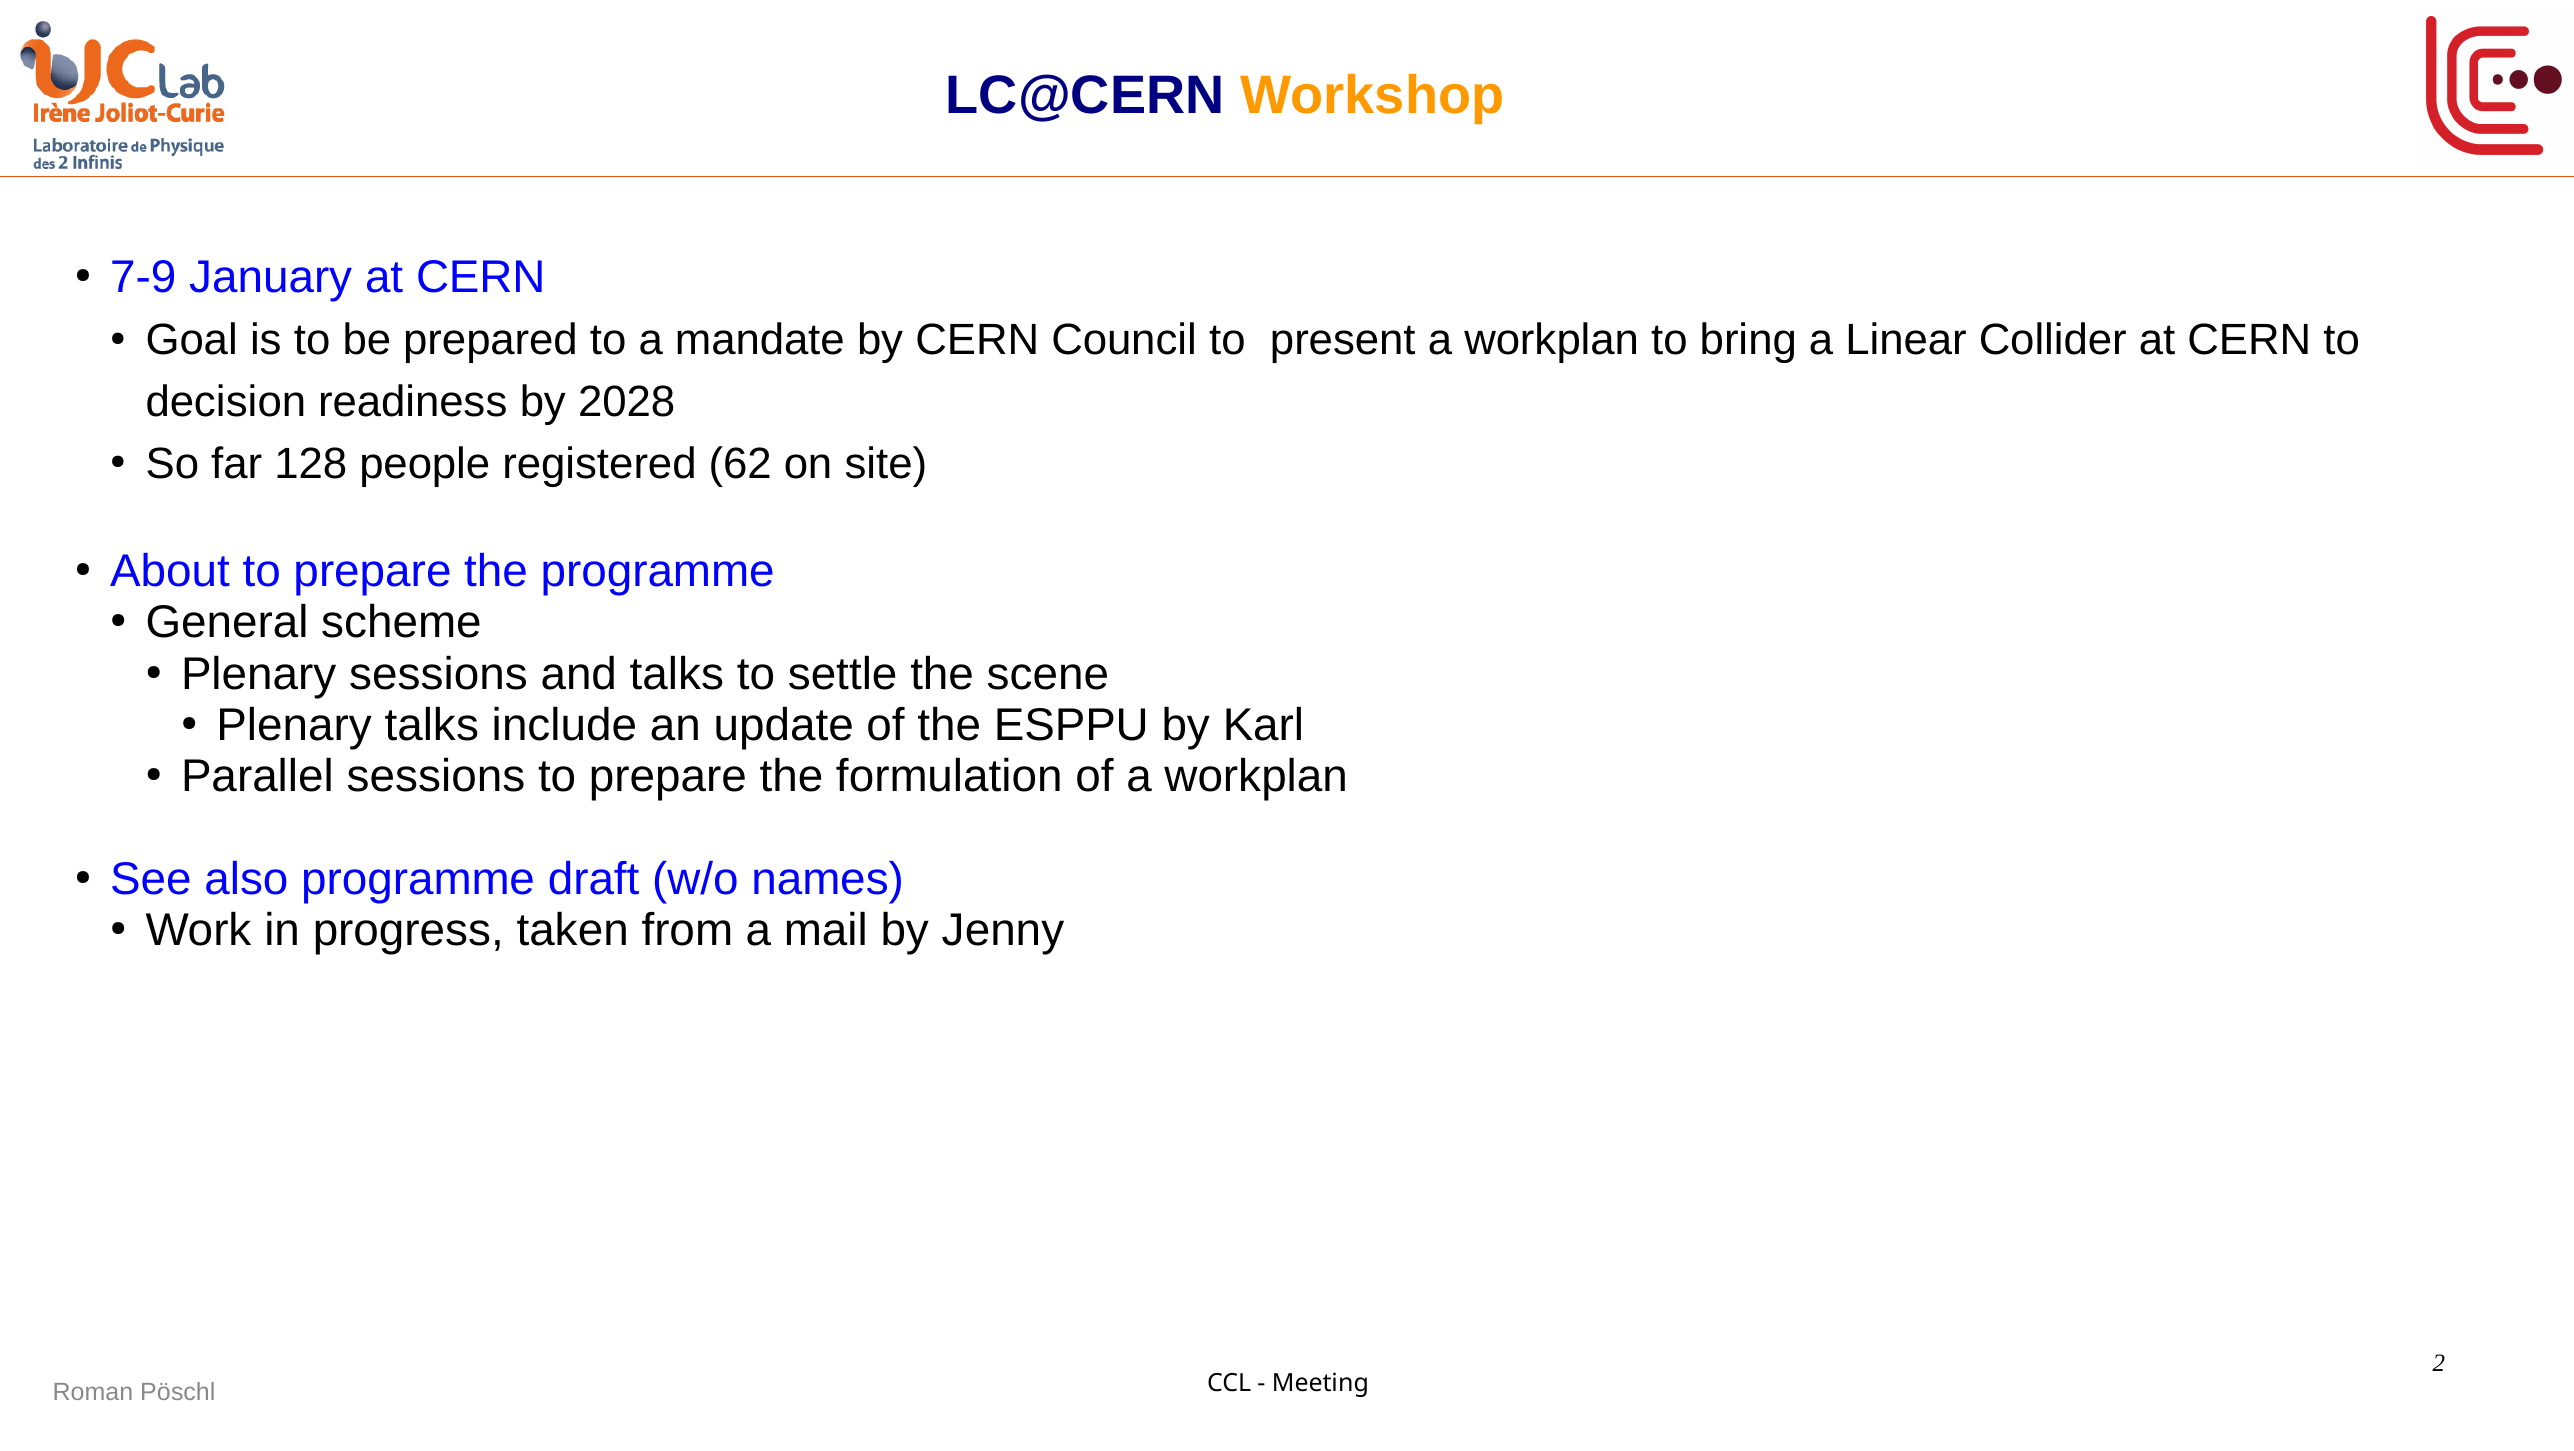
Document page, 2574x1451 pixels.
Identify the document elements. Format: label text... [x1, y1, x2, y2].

text_box 7-9 January at CERN Goal is to be prepared to a mandate by CERN Council to present a workplan to bring a Linear Collider at CERN to decision readiness by 2028 So far 128 people registered (62 on site) About to prepare the programme General scheme Plenary sessions and talks to settle the scene Plenary talks include an update of the ESPPU by Karl Parallel sessions to prepare the formulation of a workplan See also programme draft (w/o names) Work in progress, taken from a mail by Jenny [60, 243, 2476, 1306]
title LC@CERN Workshop [67, 29, 2384, 159]
picture [2412, 3, 2574, 168]
picture [4, 5, 240, 184]
